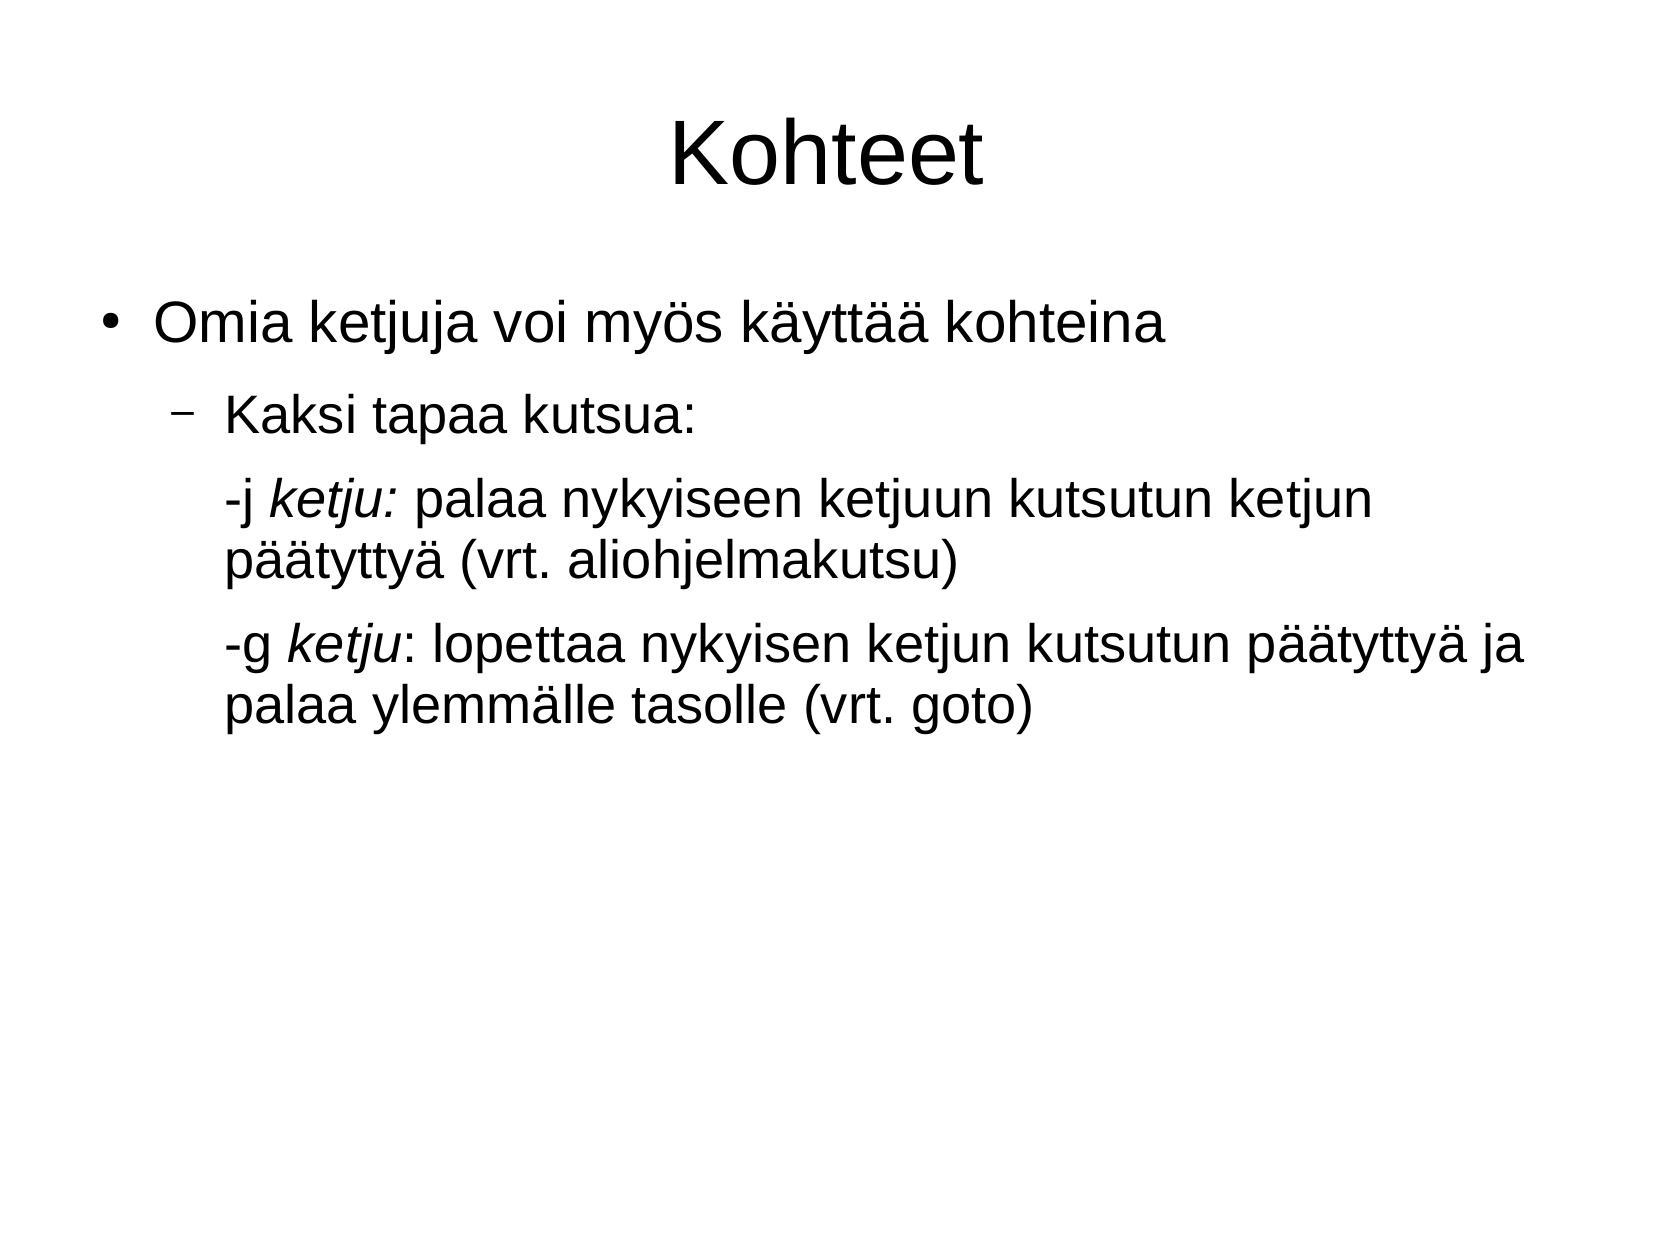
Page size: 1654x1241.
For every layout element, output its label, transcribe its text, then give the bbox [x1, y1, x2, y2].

title Kohteet [82, 49, 1571, 257]
list Omia ketjuja voi myös käyttää kohteina Kaksi tapaa kutsua: -j ketju: palaa nykyiseen ketjuun kutsutun ketjun päätyttyä (vrt. aliohjelmakutsu) -g ketju: lopettaa nykyisen ketjun kutsutun päätyttyä ja palaa ylemmälle tasolle (vrt. goto) [82, 290, 1571, 1010]
